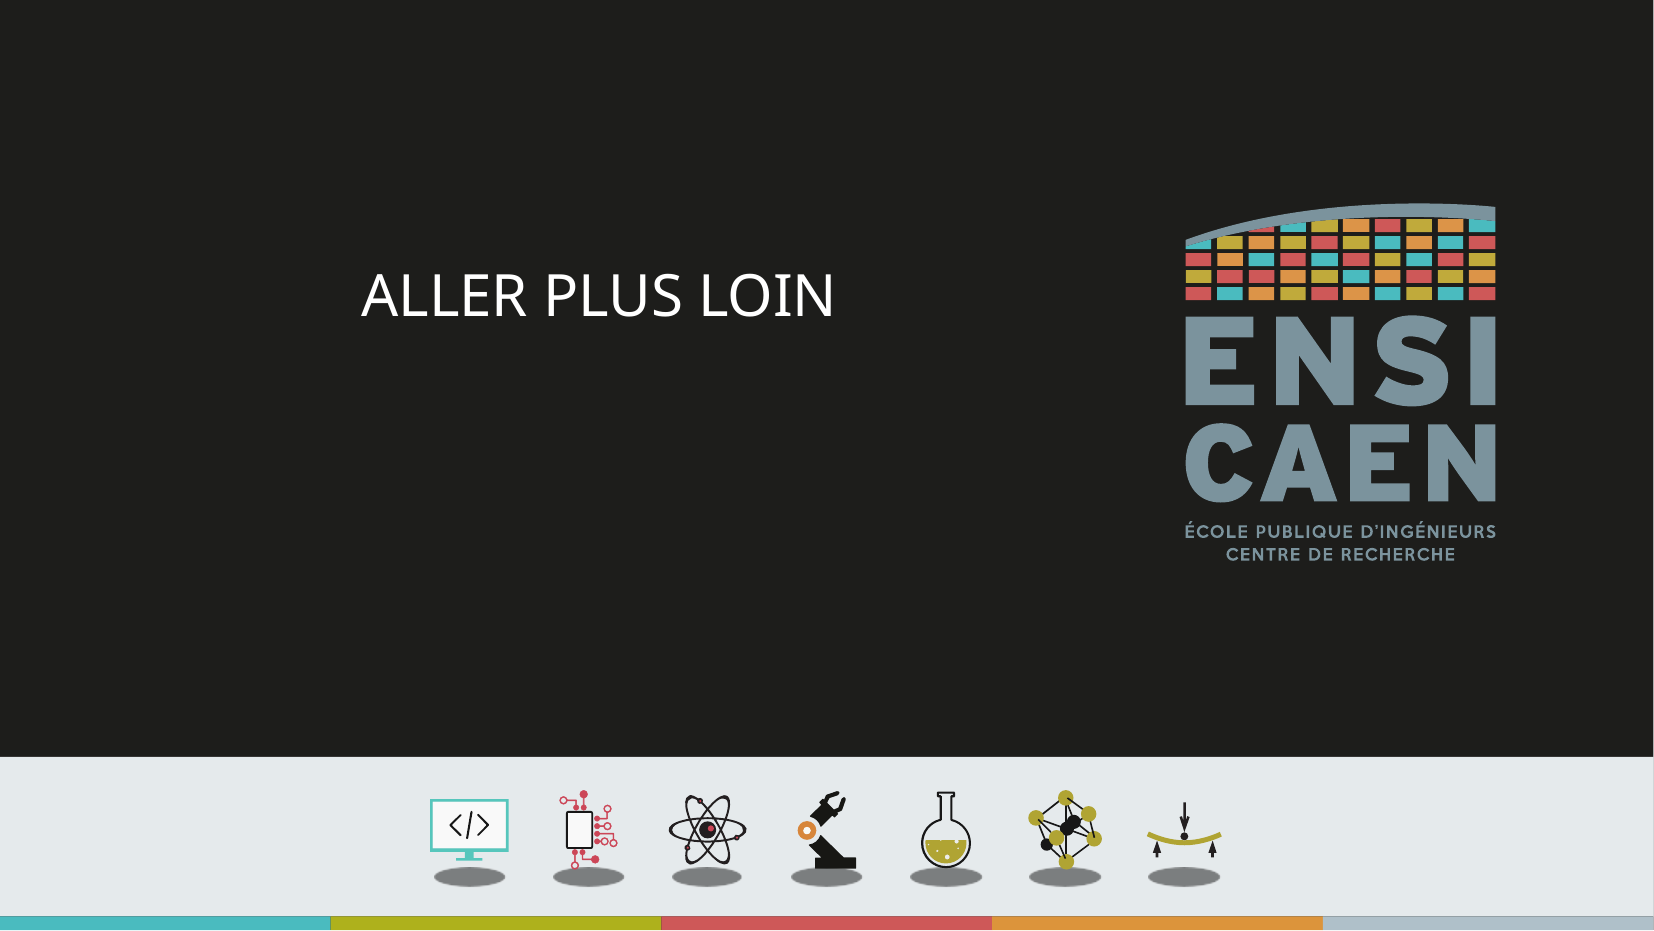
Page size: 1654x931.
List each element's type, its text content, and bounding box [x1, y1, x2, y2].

title Aller plus loin [82, 192, 1117, 384]
